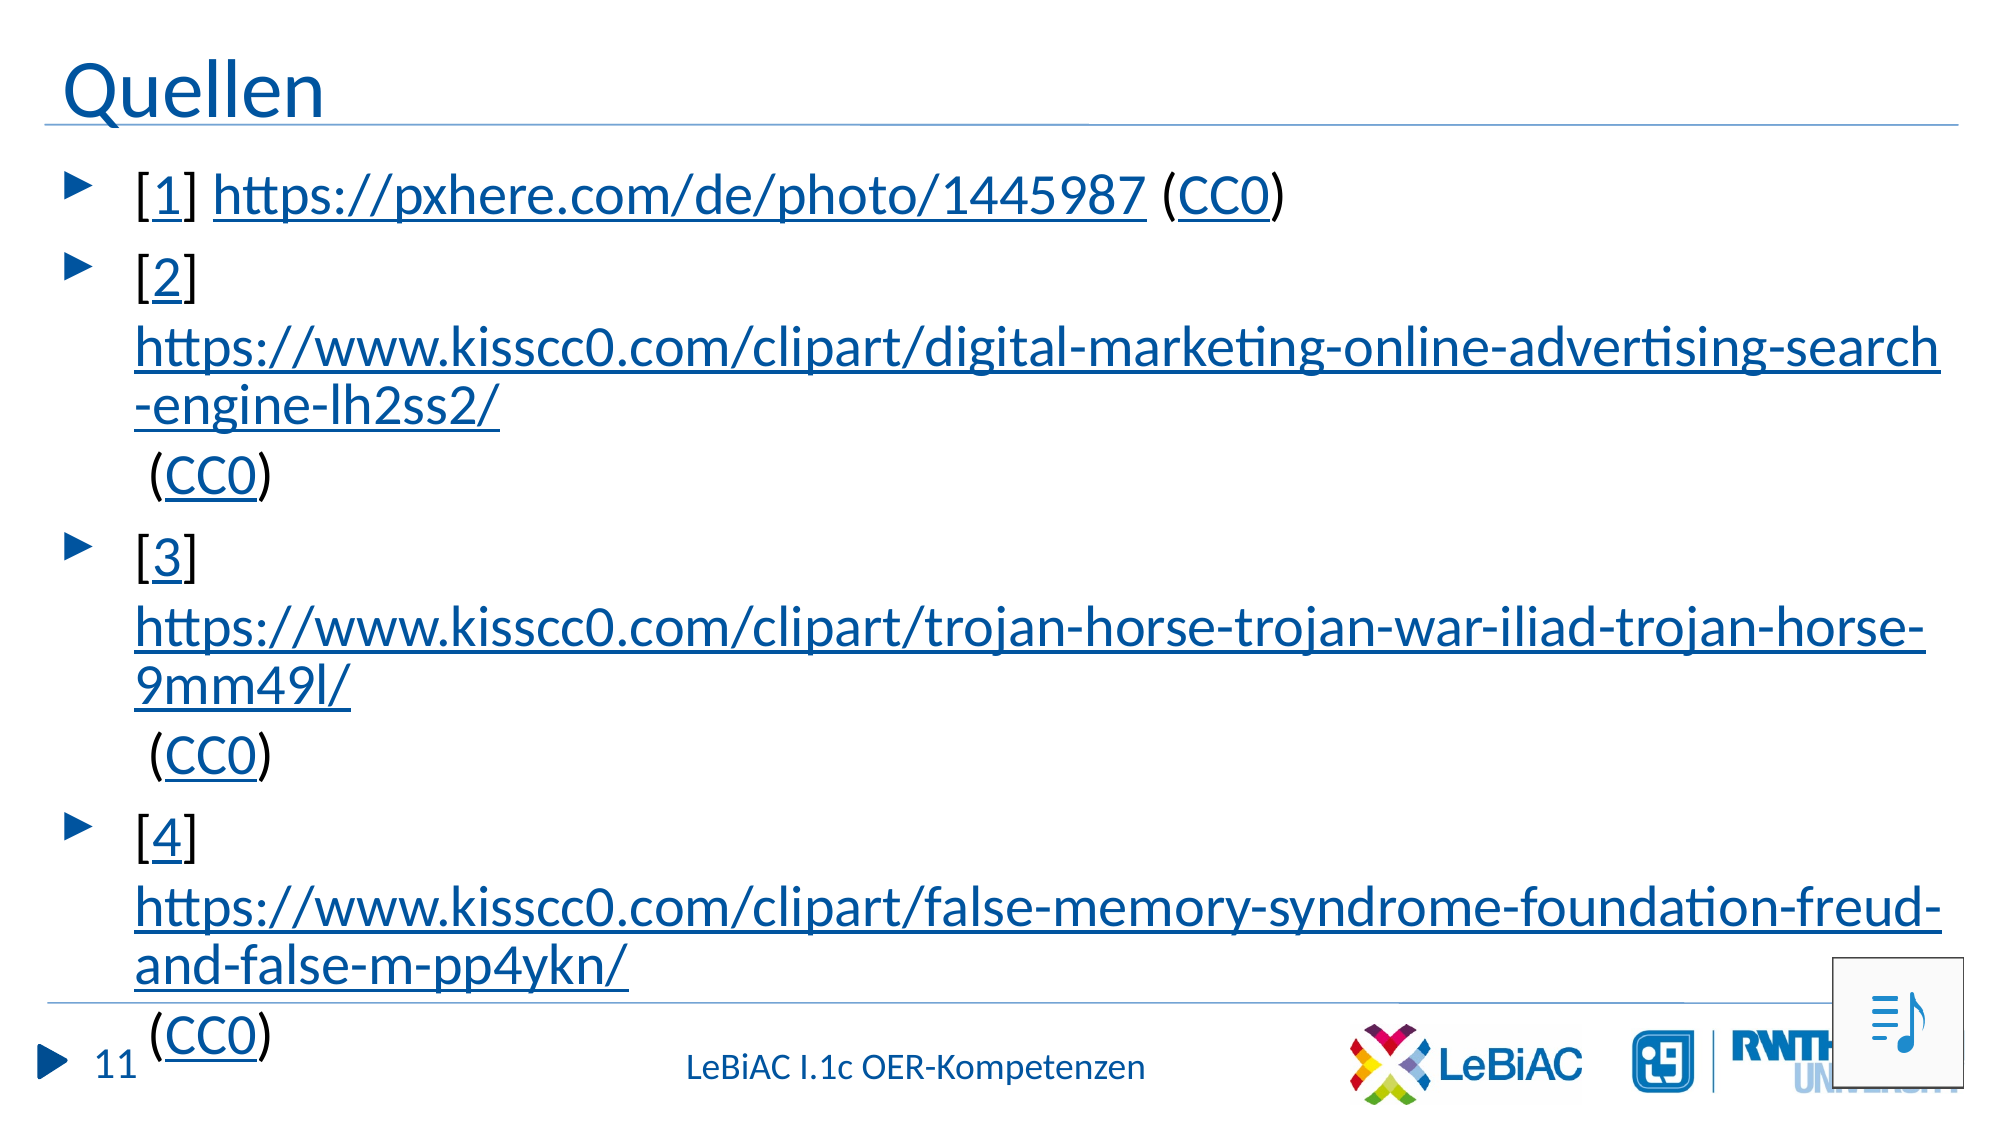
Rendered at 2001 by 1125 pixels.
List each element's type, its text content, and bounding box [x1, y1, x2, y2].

list [1] https://pxhere.com/de/photo/1445987 (CC0) [2] https://www.kisscc0.com/clipart/digital-marketing-online-advertising-search-engine-lh2ss2/ (CC0) [3] https://www.kisscc0.com/clipart/trojan-horse-trojan-war-iliad-trojan-horse-9mm49l/ (CC0) [4] https://www.kisscc0.com/clipart/false-memory-syndrome-foundation-freud-and-false-m-pp4ykn/ (CC0) [44, 149, 1959, 988]
picture [1350, 1024, 1582, 1105]
title Quellen [47, 42, 1959, 125]
picture [1631, 1028, 1966, 1094]
text_box [1831, 956, 1965, 1090]
